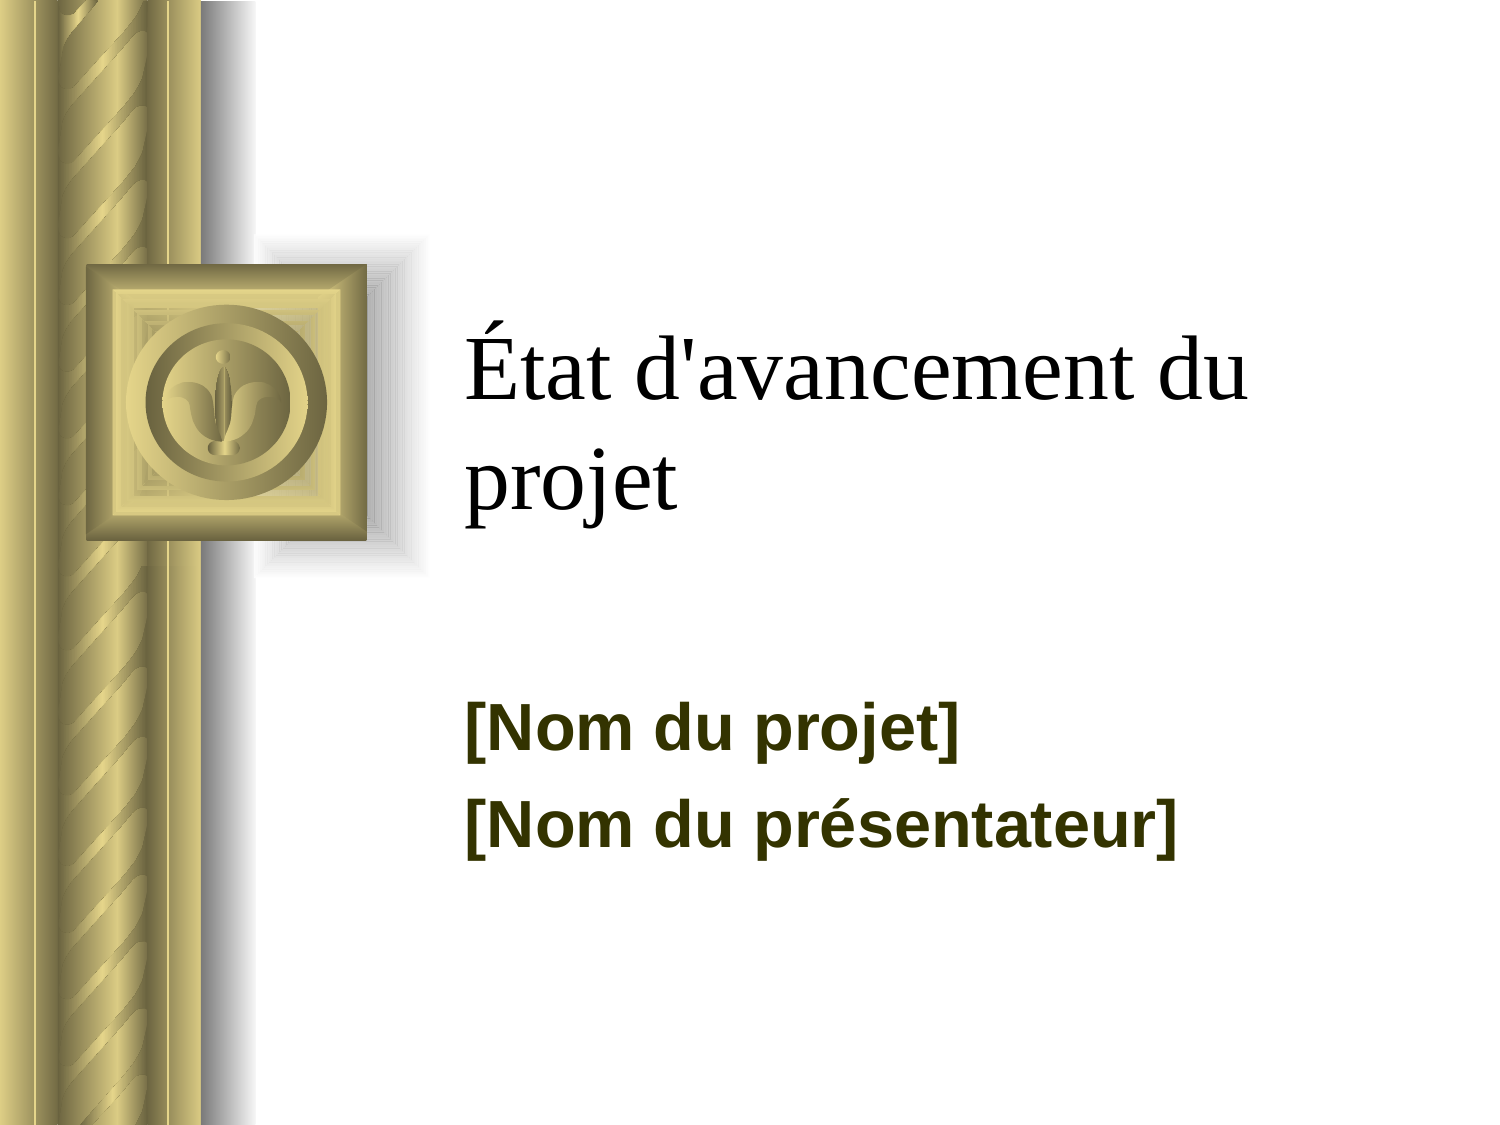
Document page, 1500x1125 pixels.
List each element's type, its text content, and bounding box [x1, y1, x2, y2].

subtitle [Nom du projet] [Nom du présentateur] [449, 676, 1475, 888]
title État d'avancement du projet [449, 226, 1476, 610]
